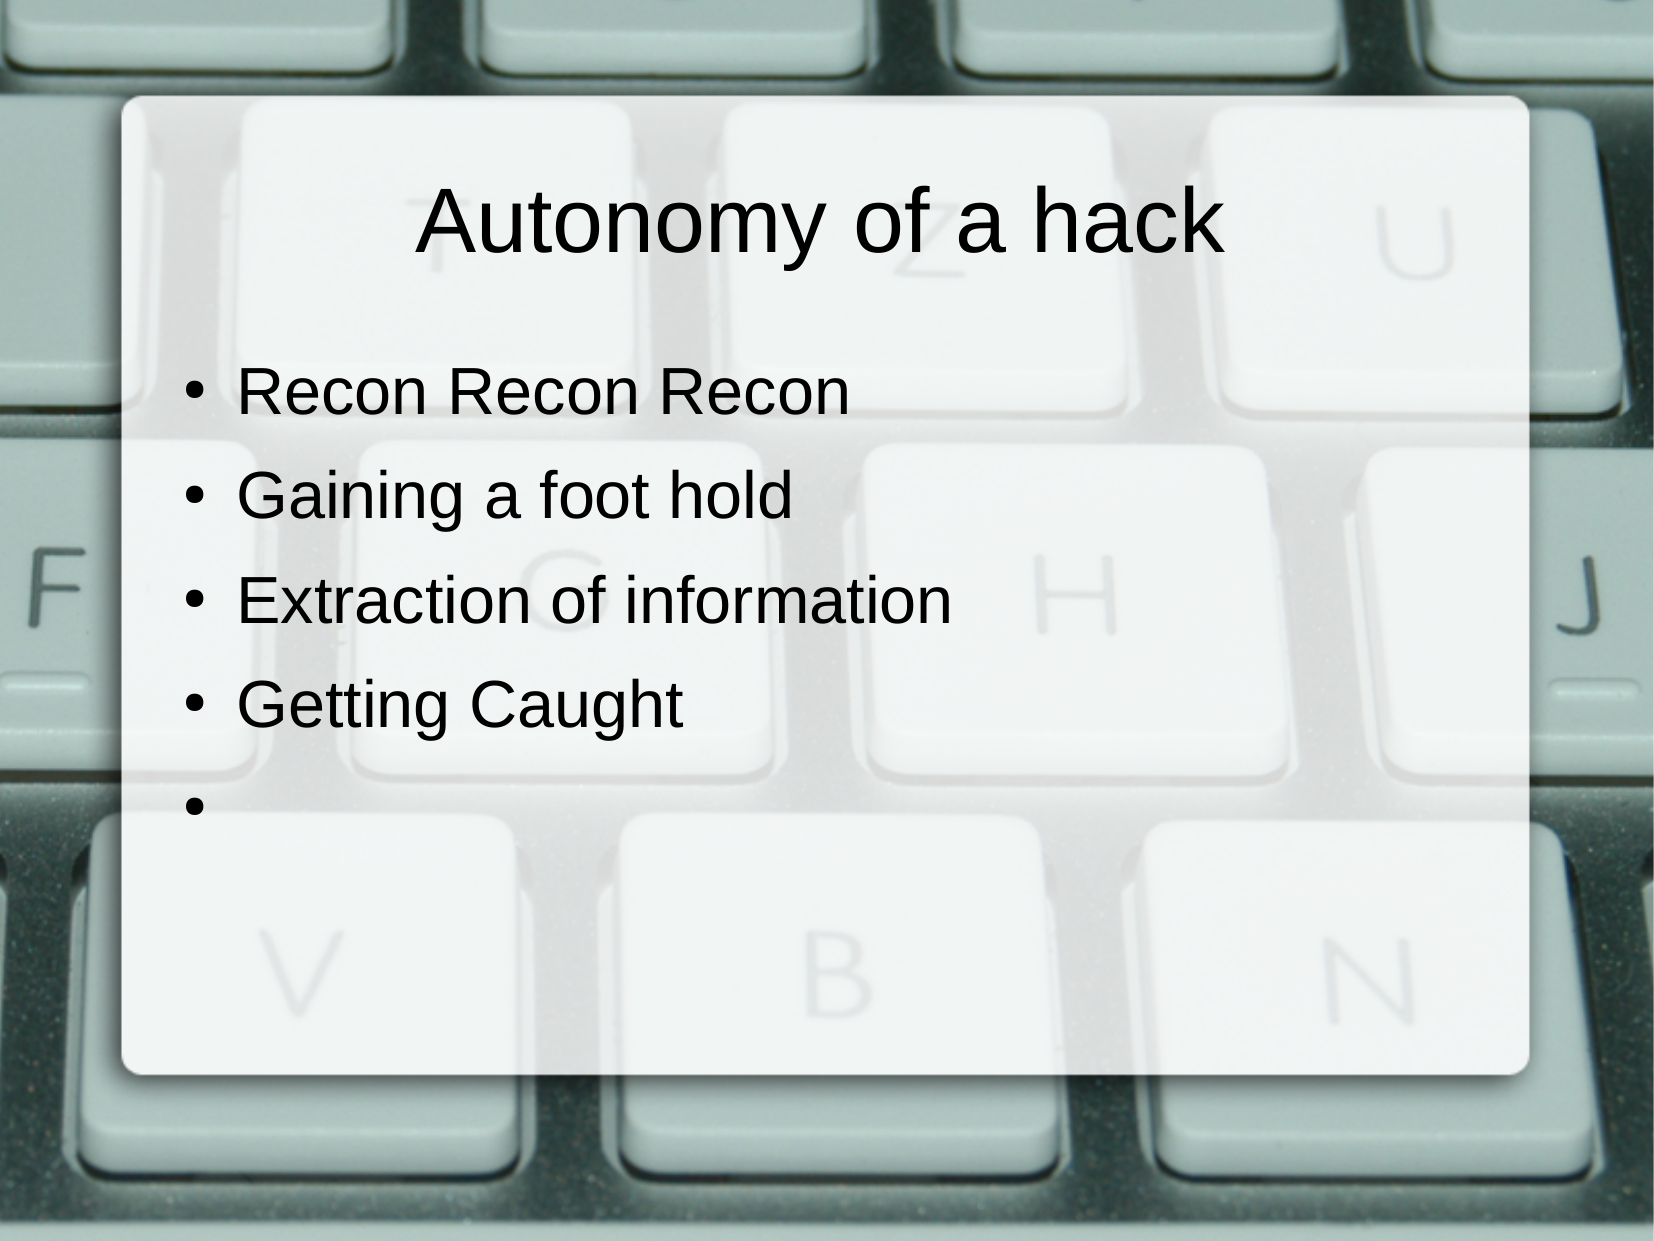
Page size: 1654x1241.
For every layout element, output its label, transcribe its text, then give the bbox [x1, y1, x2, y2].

list Recon Recon Recon Gaining a foot hold Extraction of information Getting Caught [147, 354, 1506, 1049]
title Autonomy of a hack [135, 125, 1506, 318]
picture [0, 0, 1654, 1241]
